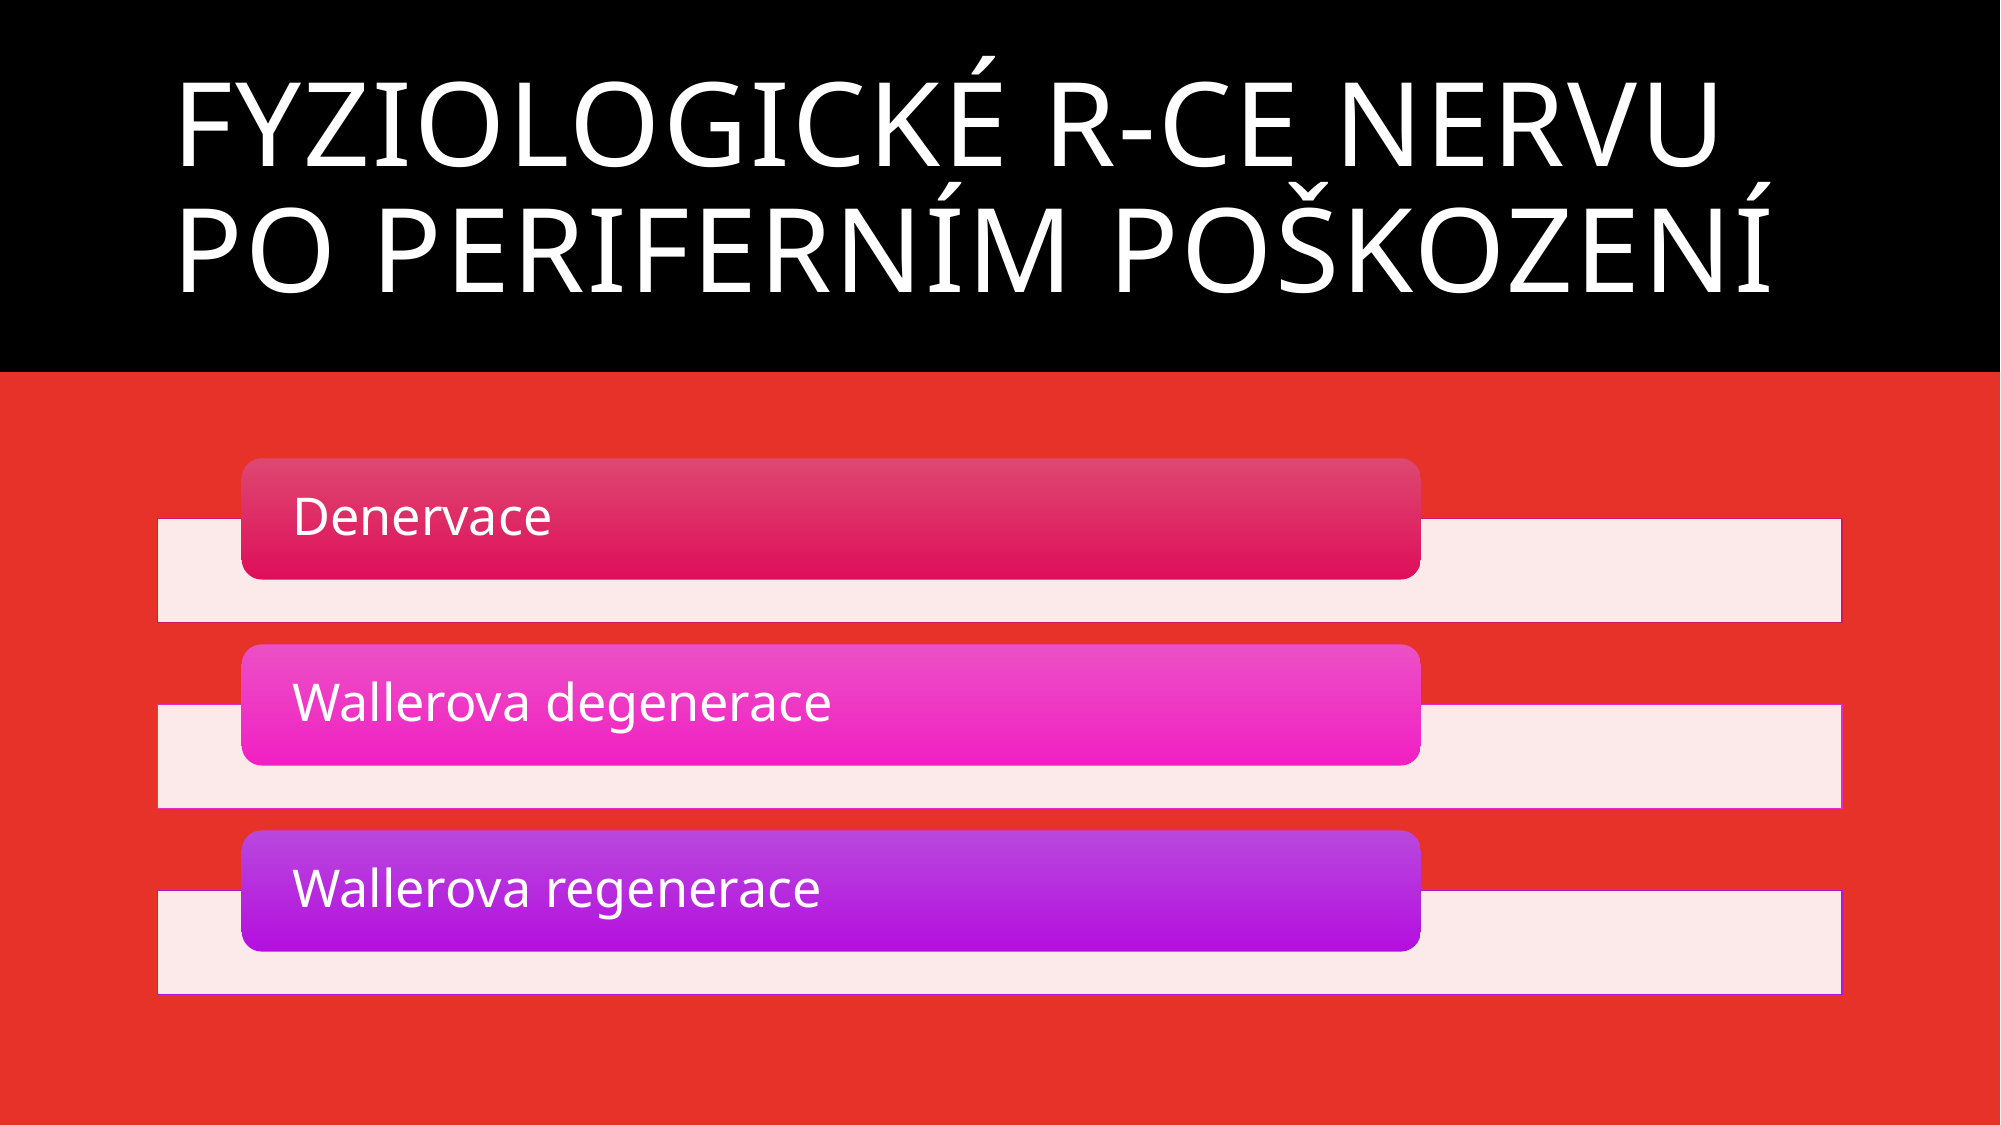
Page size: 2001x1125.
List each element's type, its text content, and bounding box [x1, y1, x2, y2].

title FYZIOLOGICKÉ R-CE NERVU PO PERIFERNÍM POŠKOZENÍ [157, 52, 1842, 332]
text_box Wallerova degenerace [241, 644, 1421, 766]
text_box Denervace [241, 458, 1421, 580]
text_box [0, 0, 2000, 1125]
text_box Wallerova regenerace [241, 830, 1421, 952]
